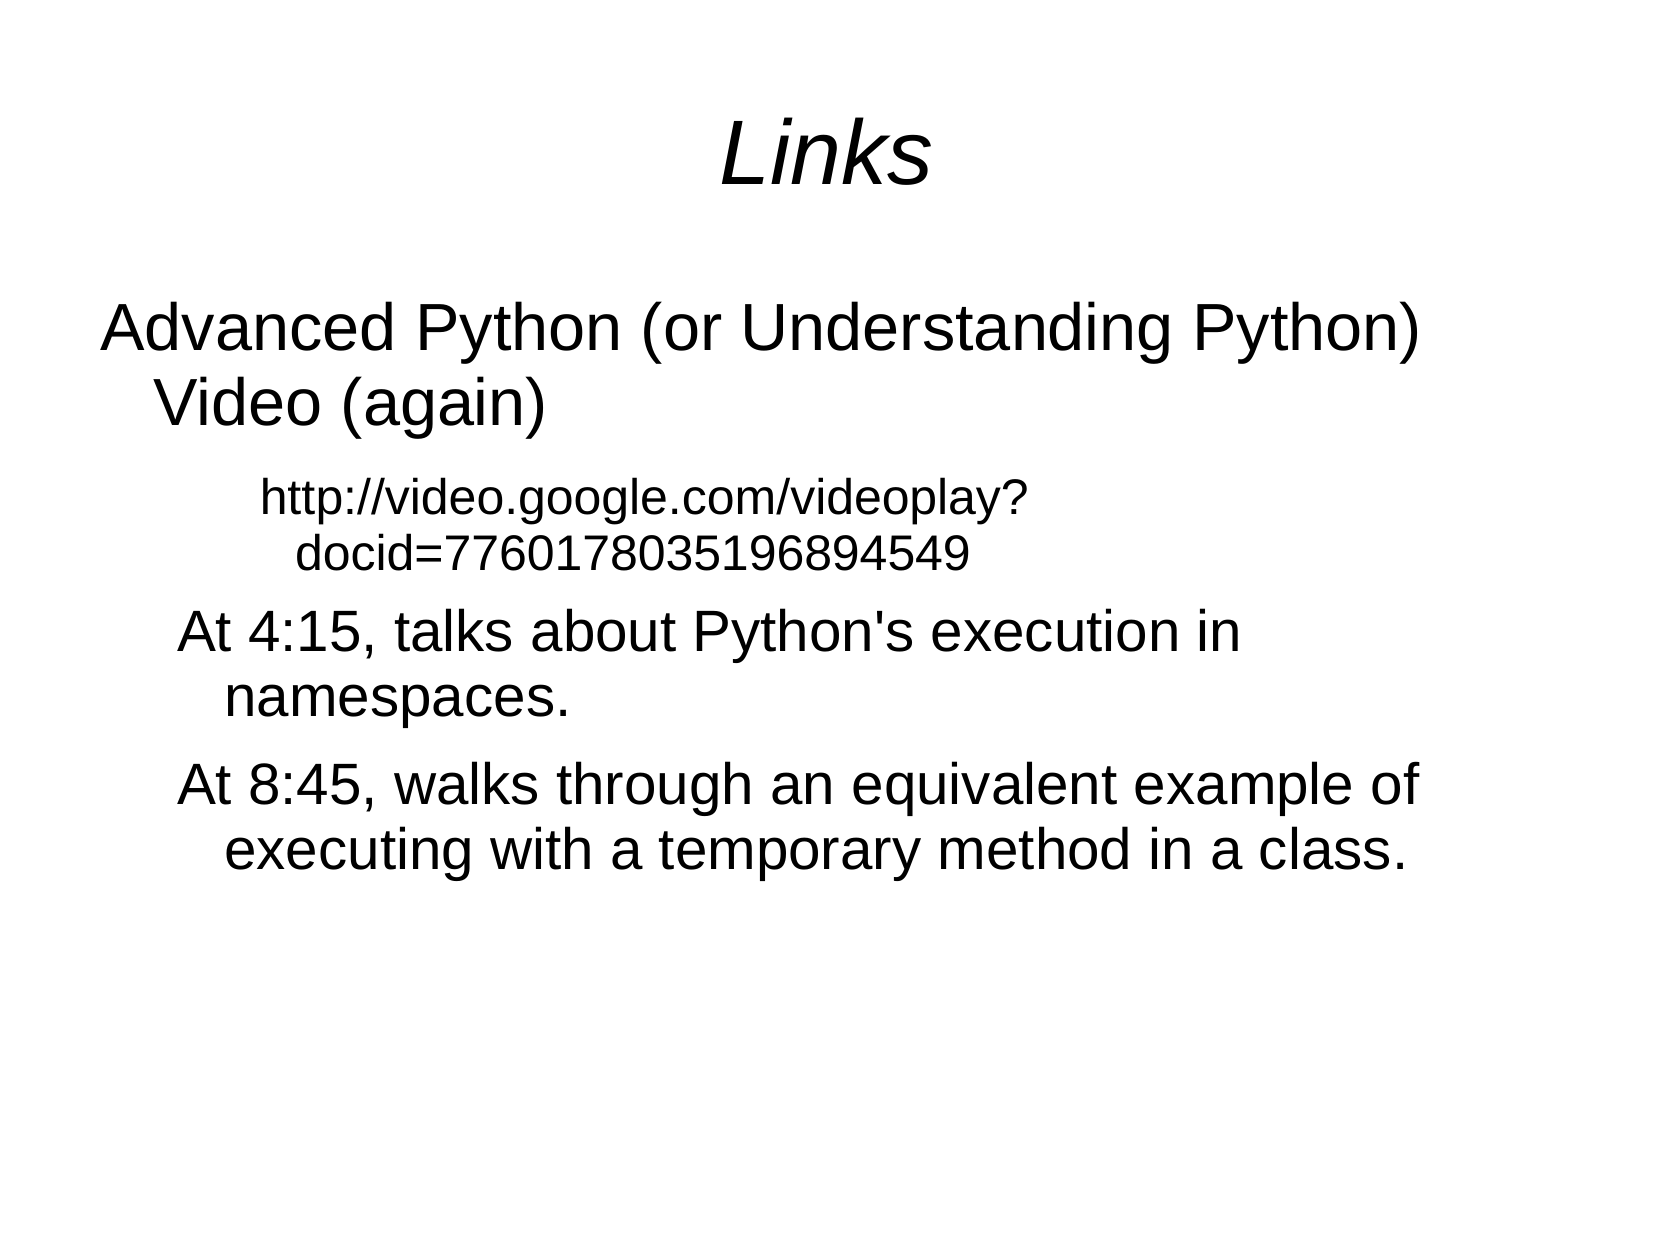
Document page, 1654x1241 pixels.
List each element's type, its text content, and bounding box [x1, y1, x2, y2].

list Advanced Python (or Understanding Python) Video (again) http://video.google.com/videoplay?docid=7760178035196894549 At 4:15, talks about Python's execution in namespaces. At 8:45, walks through an equivalent example of executing with a temporary method in a class. [82, 290, 1571, 1094]
title Links [82, 56, 1571, 250]
